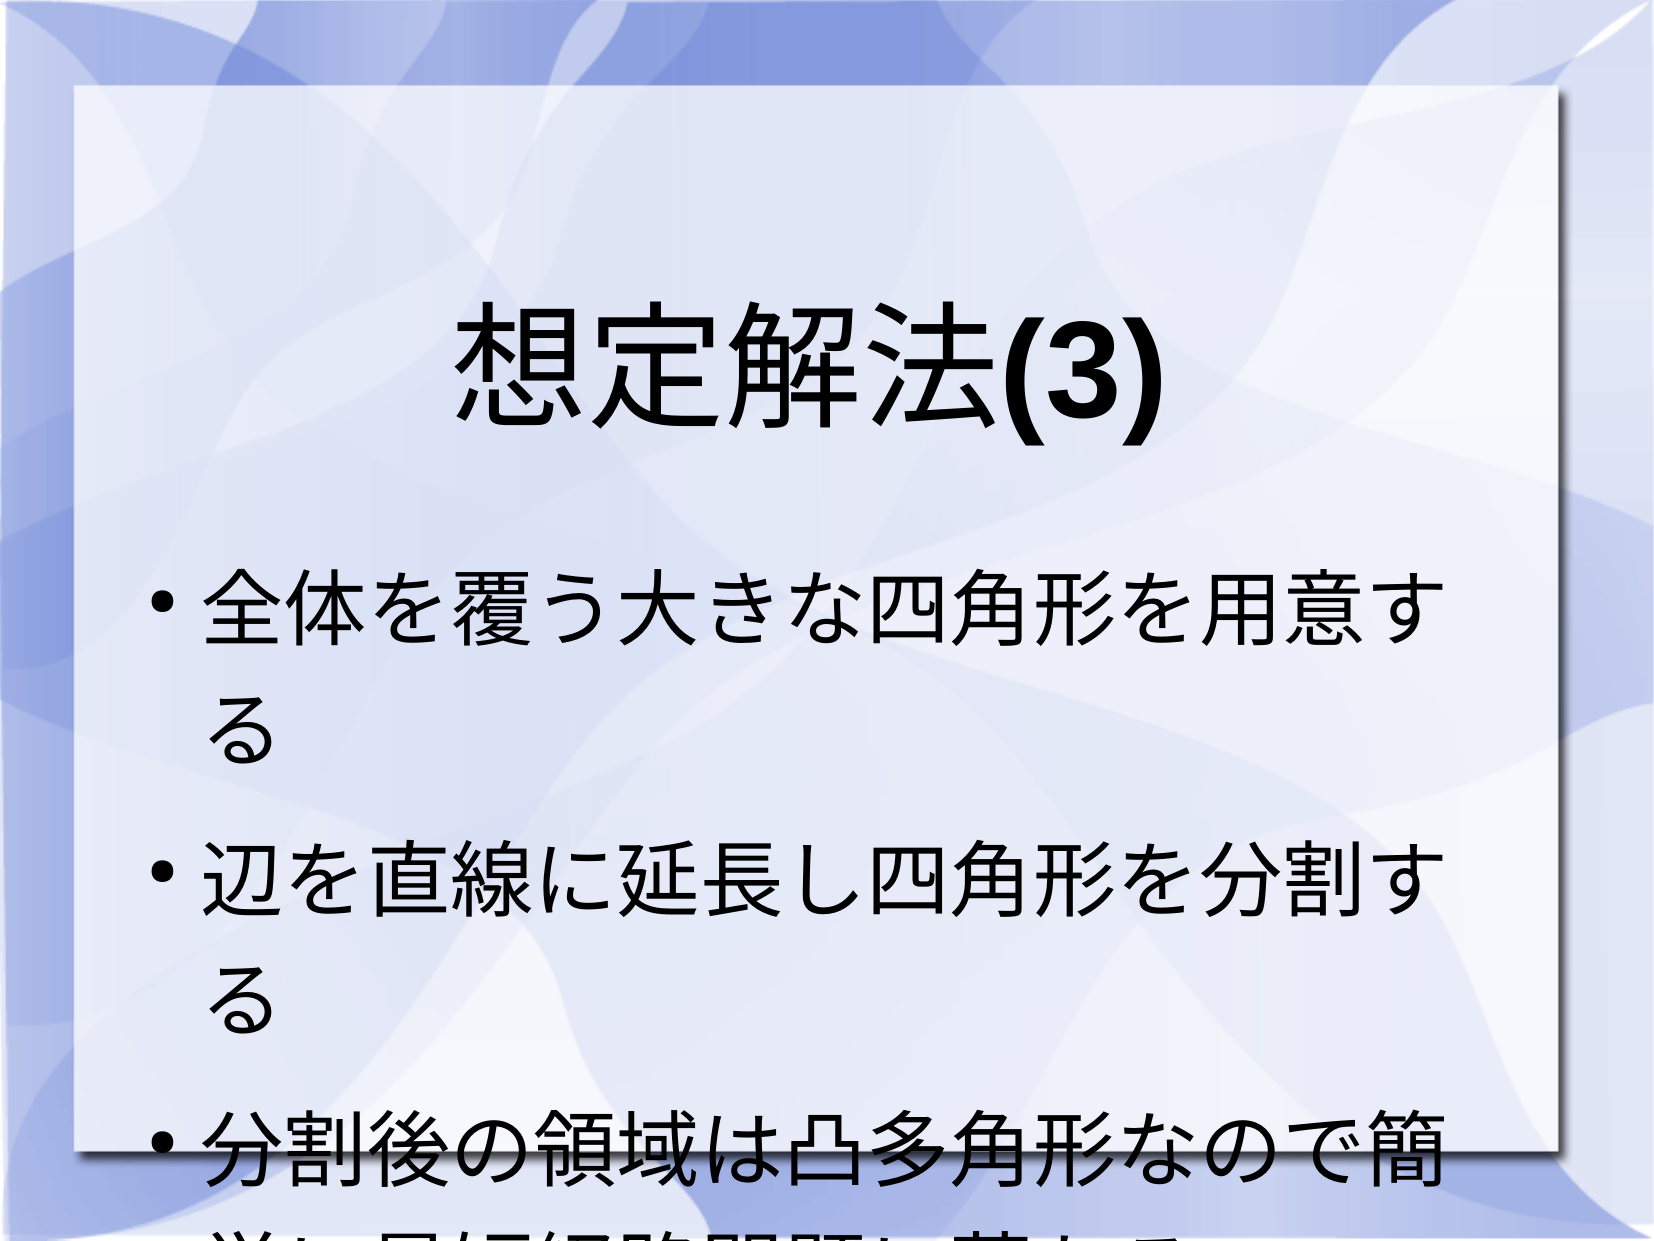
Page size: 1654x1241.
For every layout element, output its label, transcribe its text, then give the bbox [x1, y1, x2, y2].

list 全体を覆う大きな四角形を用意する 辺を直線に延長し四角形を分割する 分割後の領域は凸多角形なので簡単に最短経路問題に落ちる 思いついたら実装は簡単 [129, 543, 1489, 1241]
title 想定解法(3) [82, 253, 1536, 461]
picture [0, 0, 1654, 1241]
